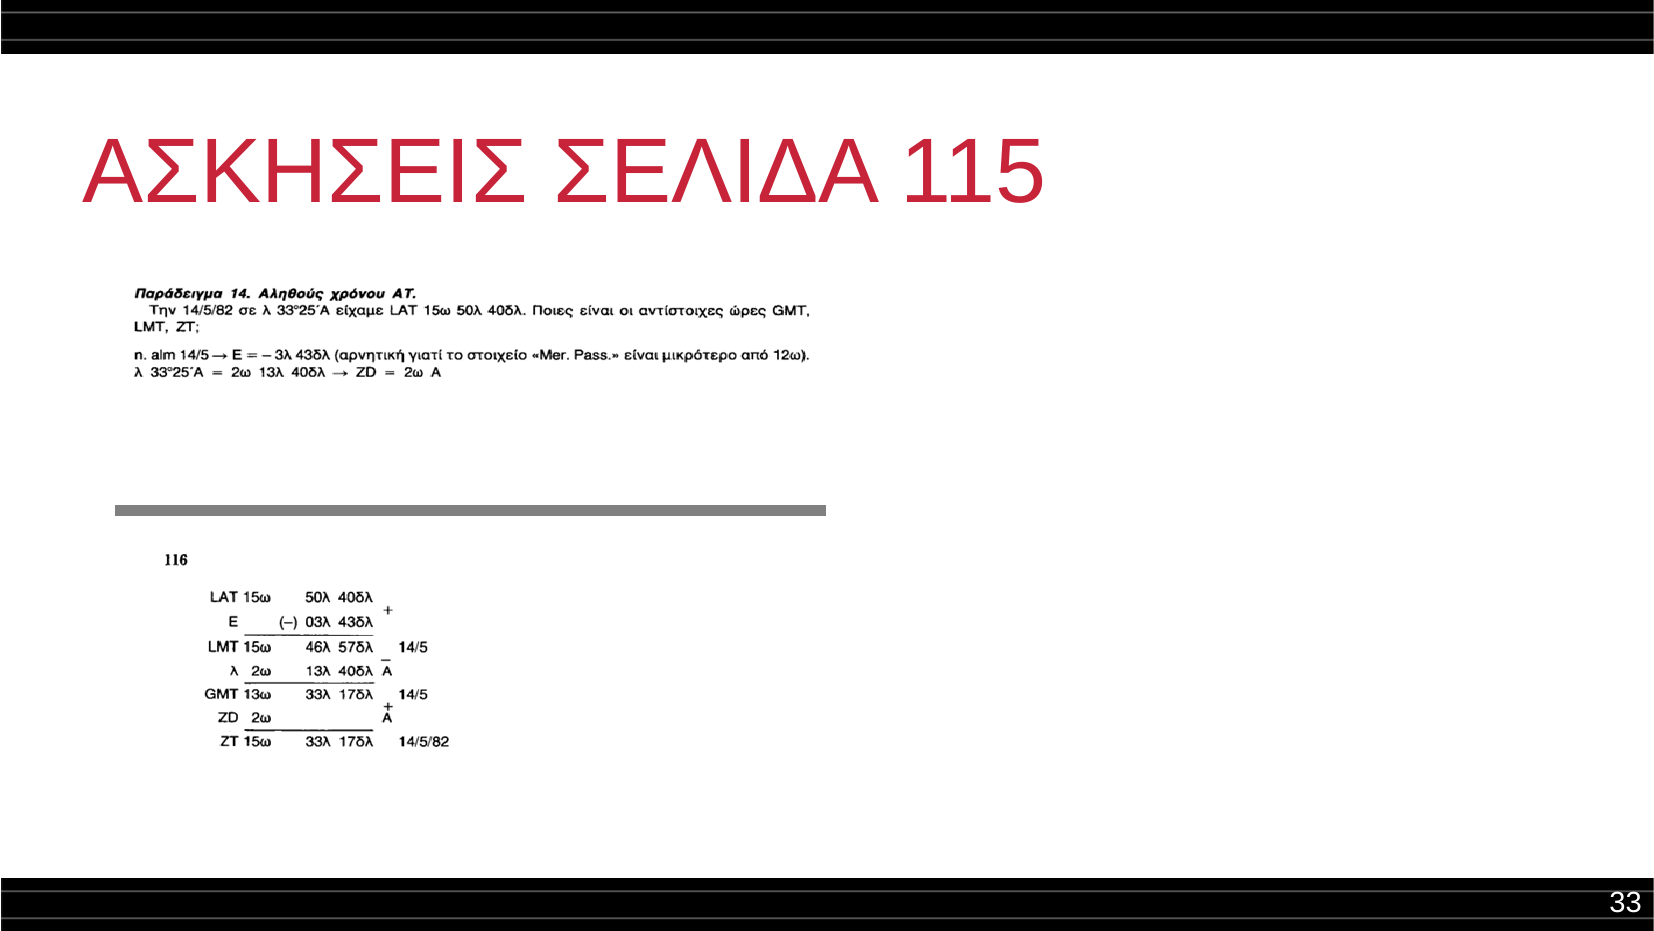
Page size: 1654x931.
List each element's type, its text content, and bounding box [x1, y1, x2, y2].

picture [1, 878, 1654, 931]
picture [1, 0, 1654, 54]
title AΣΚΗΣΕΙΣ ΣΕΛΙΔΑ 115 [82, 92, 1571, 249]
picture [115, 271, 826, 757]
